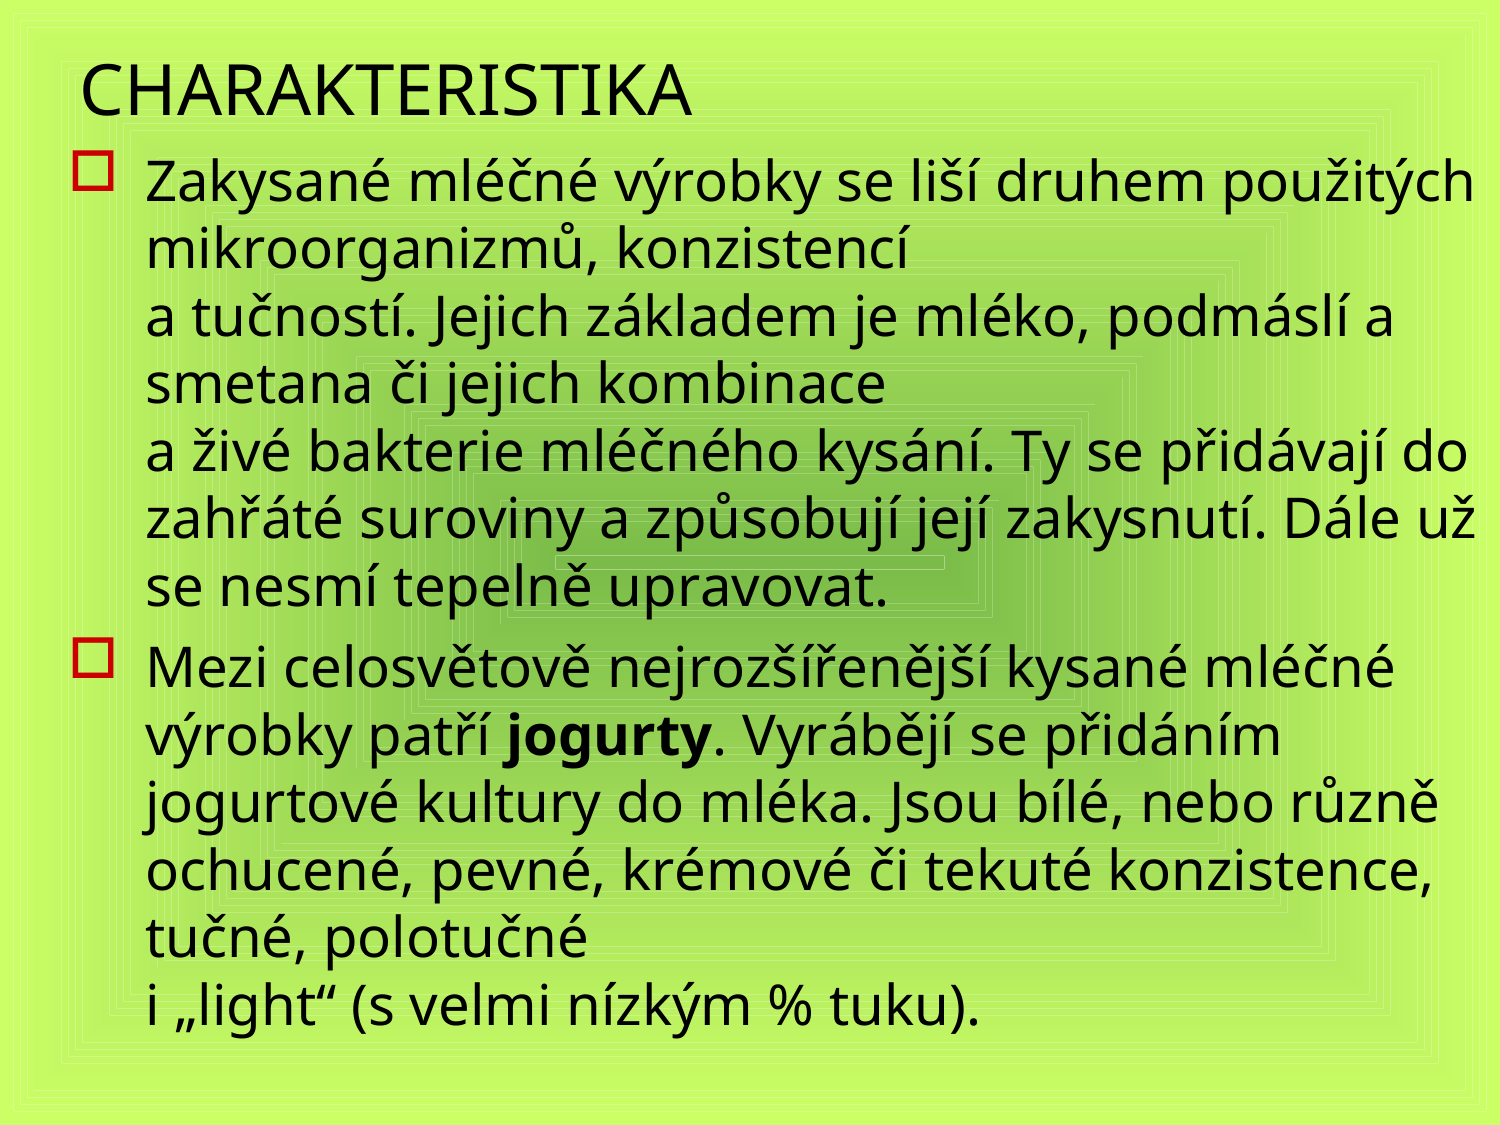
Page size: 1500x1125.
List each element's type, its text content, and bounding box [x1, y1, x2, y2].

title CHARAKTERISTIKA [64, 0, 1500, 137]
list Zakysané mléčné výrobky se liší druhem použitých mikroorganizmů, konzistencí a tučností. Jejich základem je mléko, podmáslí a smetana či jejich kombinace a živé bakterie mléčného kysání. Ty se přidávají do zahřáté suroviny a způsobují její zakysnutí. Dále už se nesmí tepelně upravovat. Mezi celosvětově nejrozšířenější kysané mléčné výrobky patří jogurty. Vyrábějí se přidáním jogurtové kultury do mléka. Jsou bílé, nebo různě ochucené, pevné, krémové či tekuté konzistence, tučné, polotučné i „light“ (s velmi nízkým % tuku). [53, 137, 1500, 1112]
